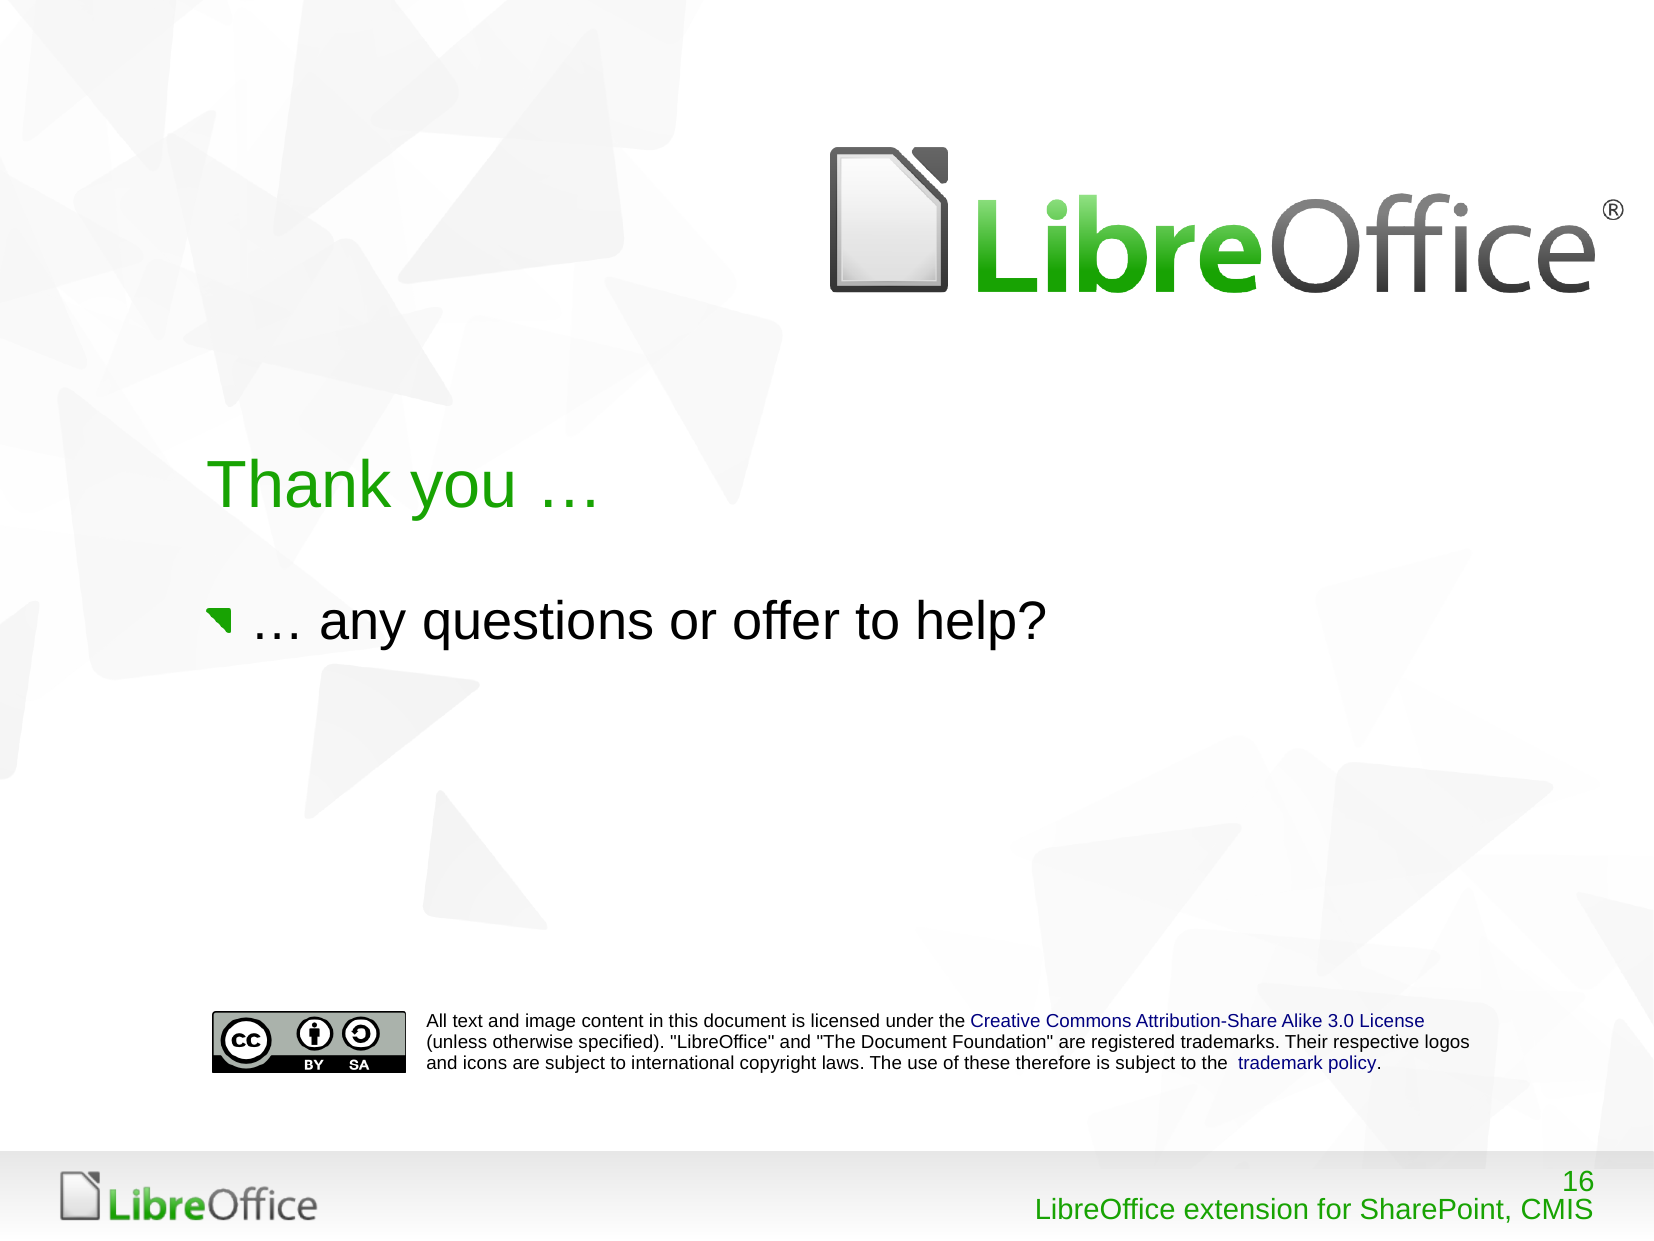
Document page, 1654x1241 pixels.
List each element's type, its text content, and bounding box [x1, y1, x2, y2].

list … any questions or offer to help? [206, 590, 1477, 945]
picture [212, 1011, 406, 1073]
title Thank you … [206, 395, 1477, 573]
picture [41, 1152, 337, 1240]
picture [0, 0, 1654, 930]
picture [915, 548, 1654, 1169]
